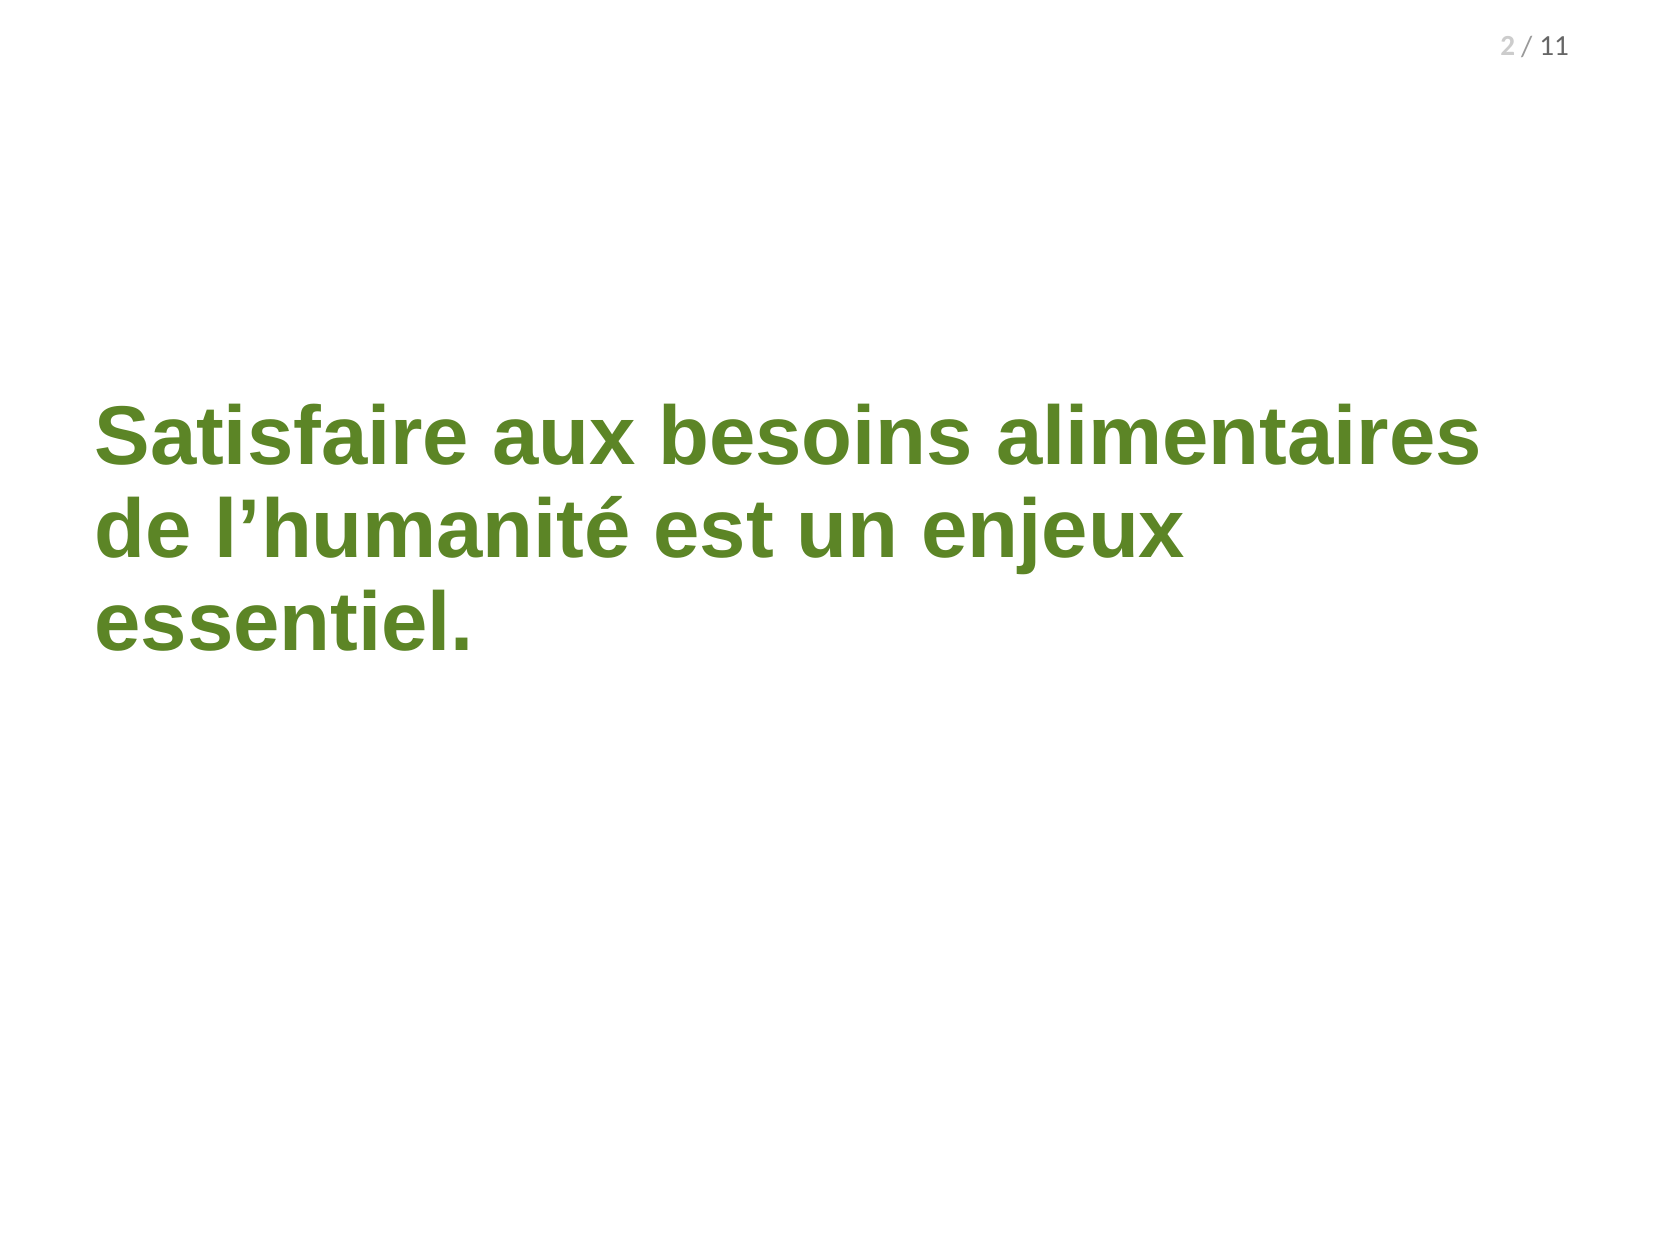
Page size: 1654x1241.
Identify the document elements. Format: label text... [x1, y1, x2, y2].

title Satisfaire aux besoins alimentaires de l’humanité est un enjeux essentiel. [94, 389, 1571, 669]
